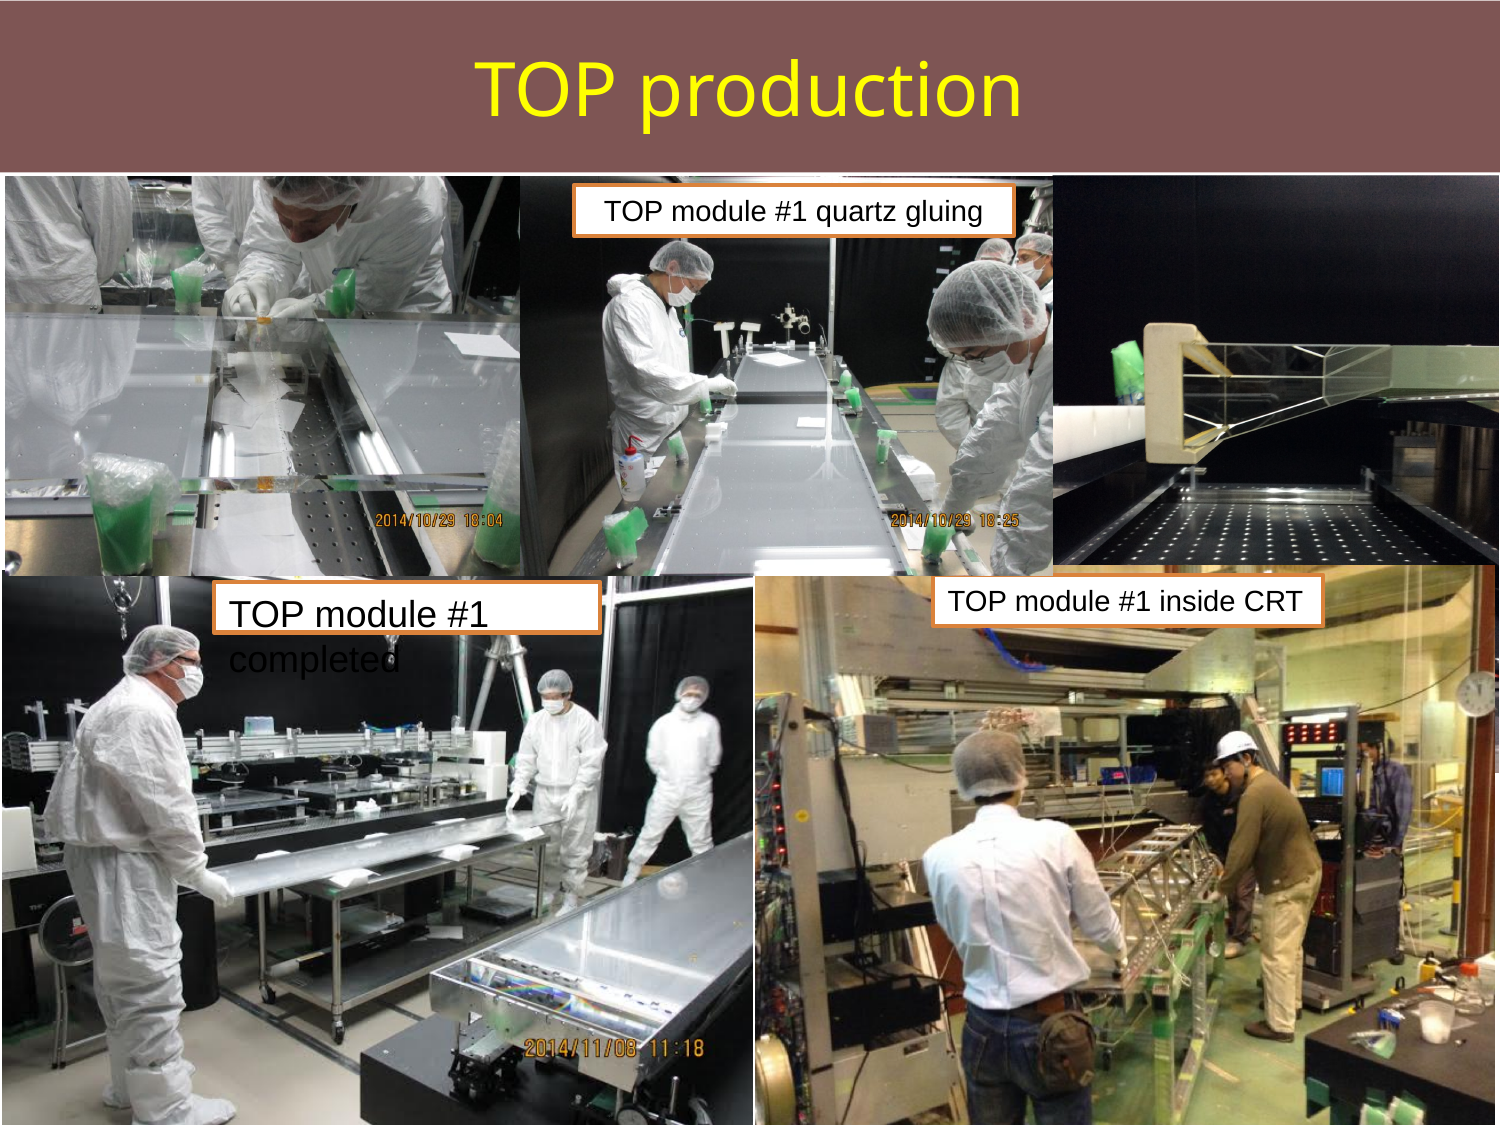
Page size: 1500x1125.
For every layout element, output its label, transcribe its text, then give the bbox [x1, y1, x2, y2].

text_box TOP module #1 inside CRT [932, 575, 1324, 626]
title TOP production [75, 29, 1425, 143]
text_box TOP module #1 completed [213, 582, 601, 633]
picture [2, 176, 1499, 1125]
text_box TOP module #1 quartz gluing [573, 185, 1014, 236]
